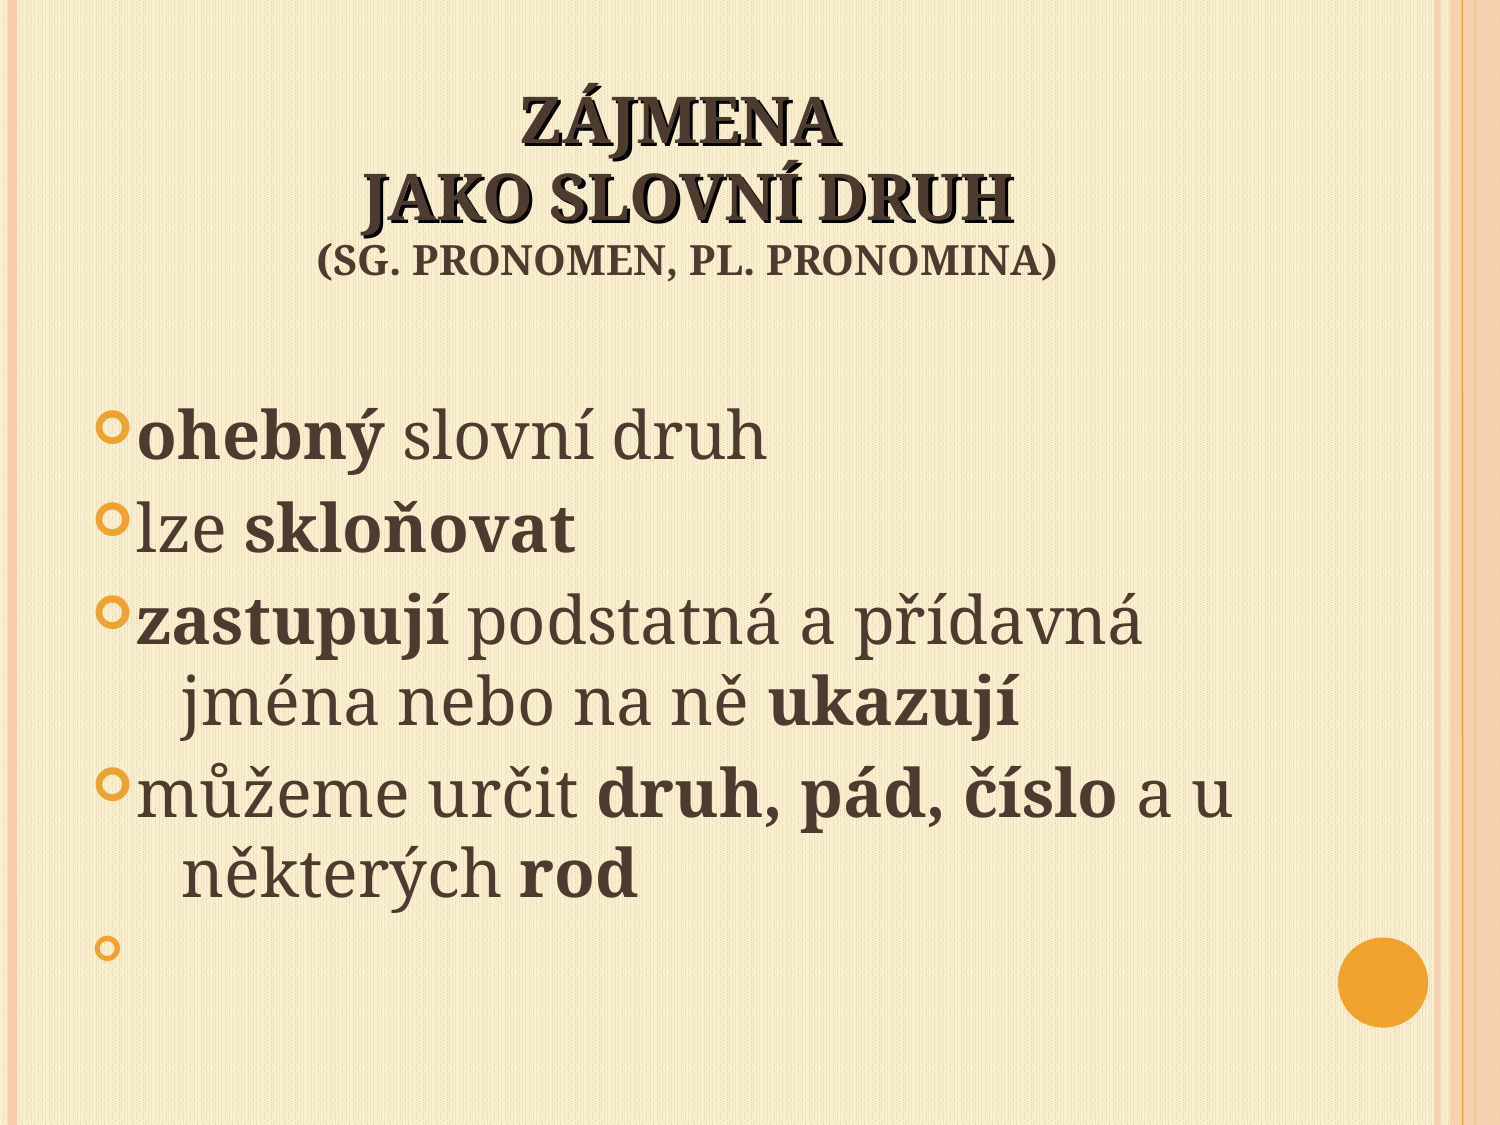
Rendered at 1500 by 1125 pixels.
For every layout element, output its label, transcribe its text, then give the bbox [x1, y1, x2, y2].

title ZÁJMENA jako slovní druh (sg. Pronomen, pl. Pronomina) [75, 45, 1300, 291]
list ohebný slovní druh lze skloňovat zastupují podstatná a přídavná jména nebo na ně ukazují můžeme určit druh, pád, číslo a u některých rod [76, 385, 1302, 1012]
